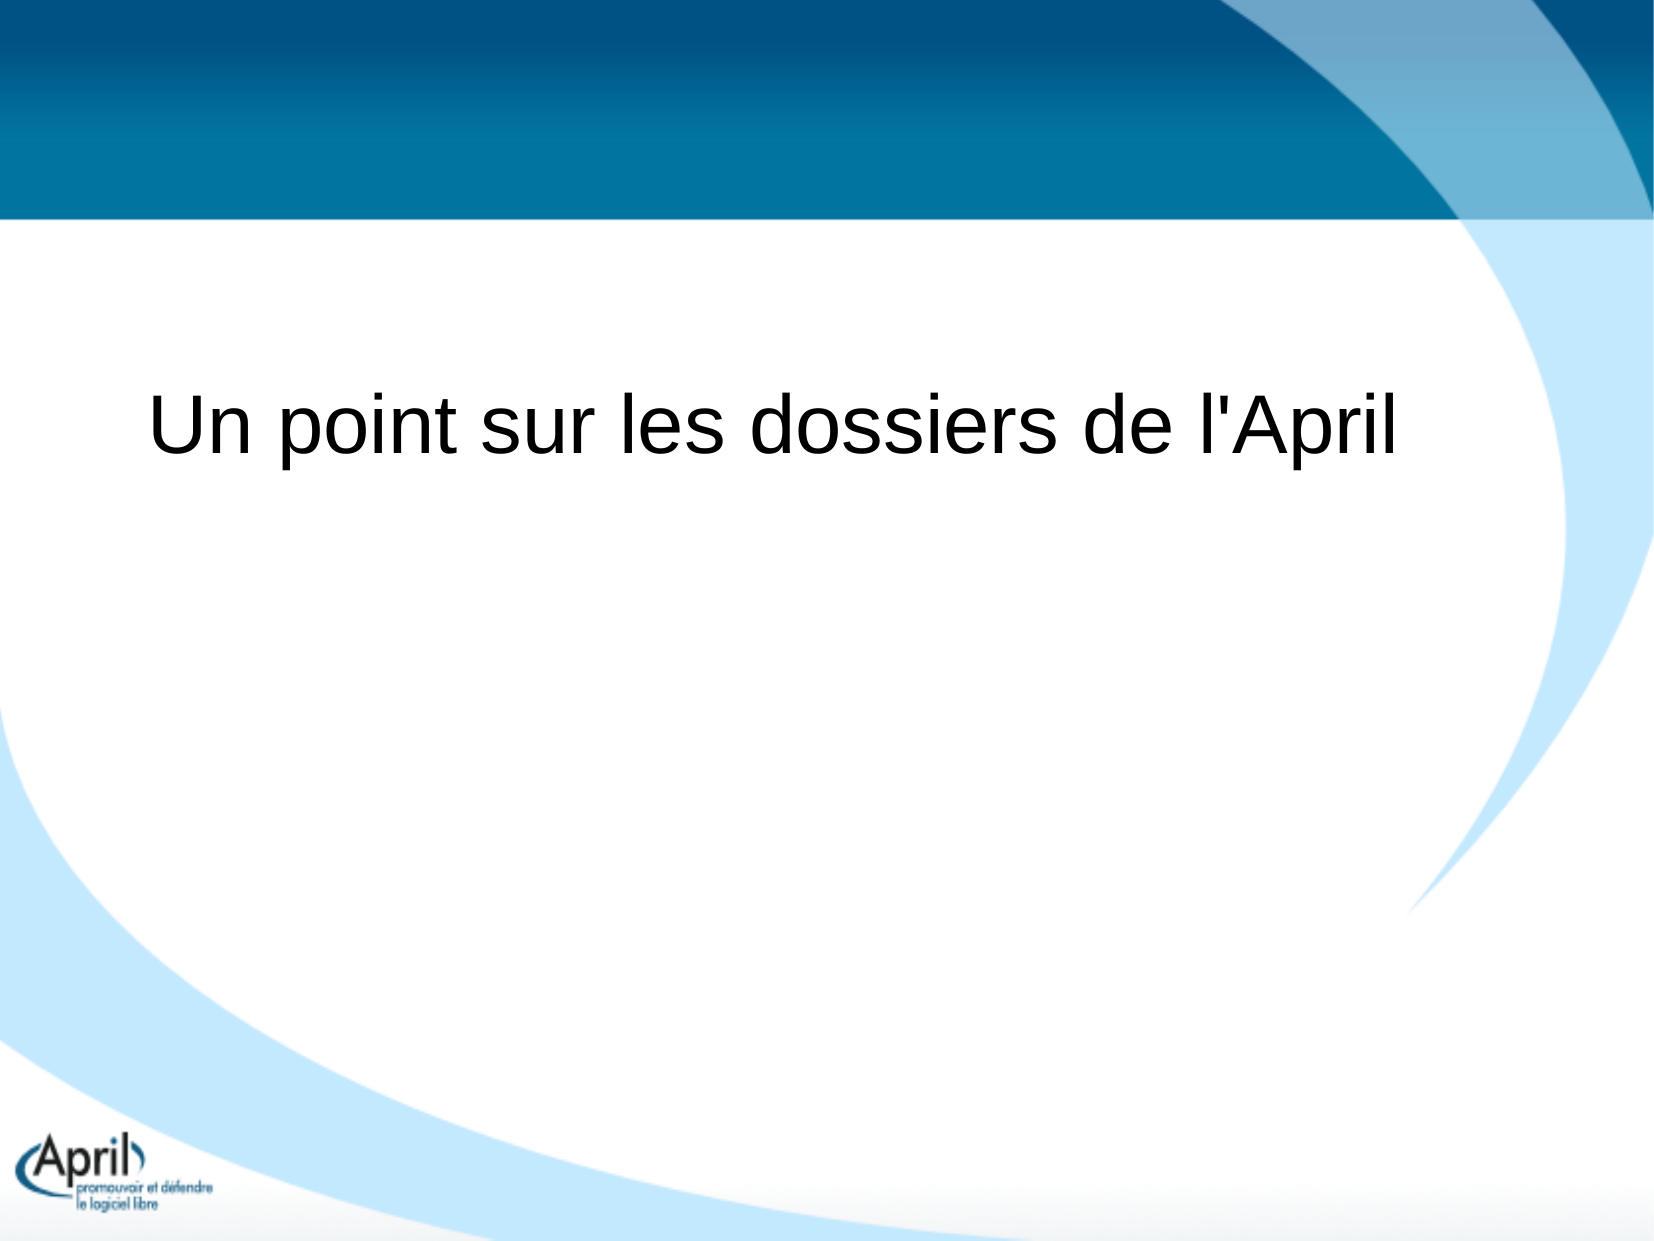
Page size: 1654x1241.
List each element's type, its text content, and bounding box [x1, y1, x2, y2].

picture [0, 0, 1654, 1241]
list Un point sur les dossiers de l'April [76, 274, 1565, 1093]
